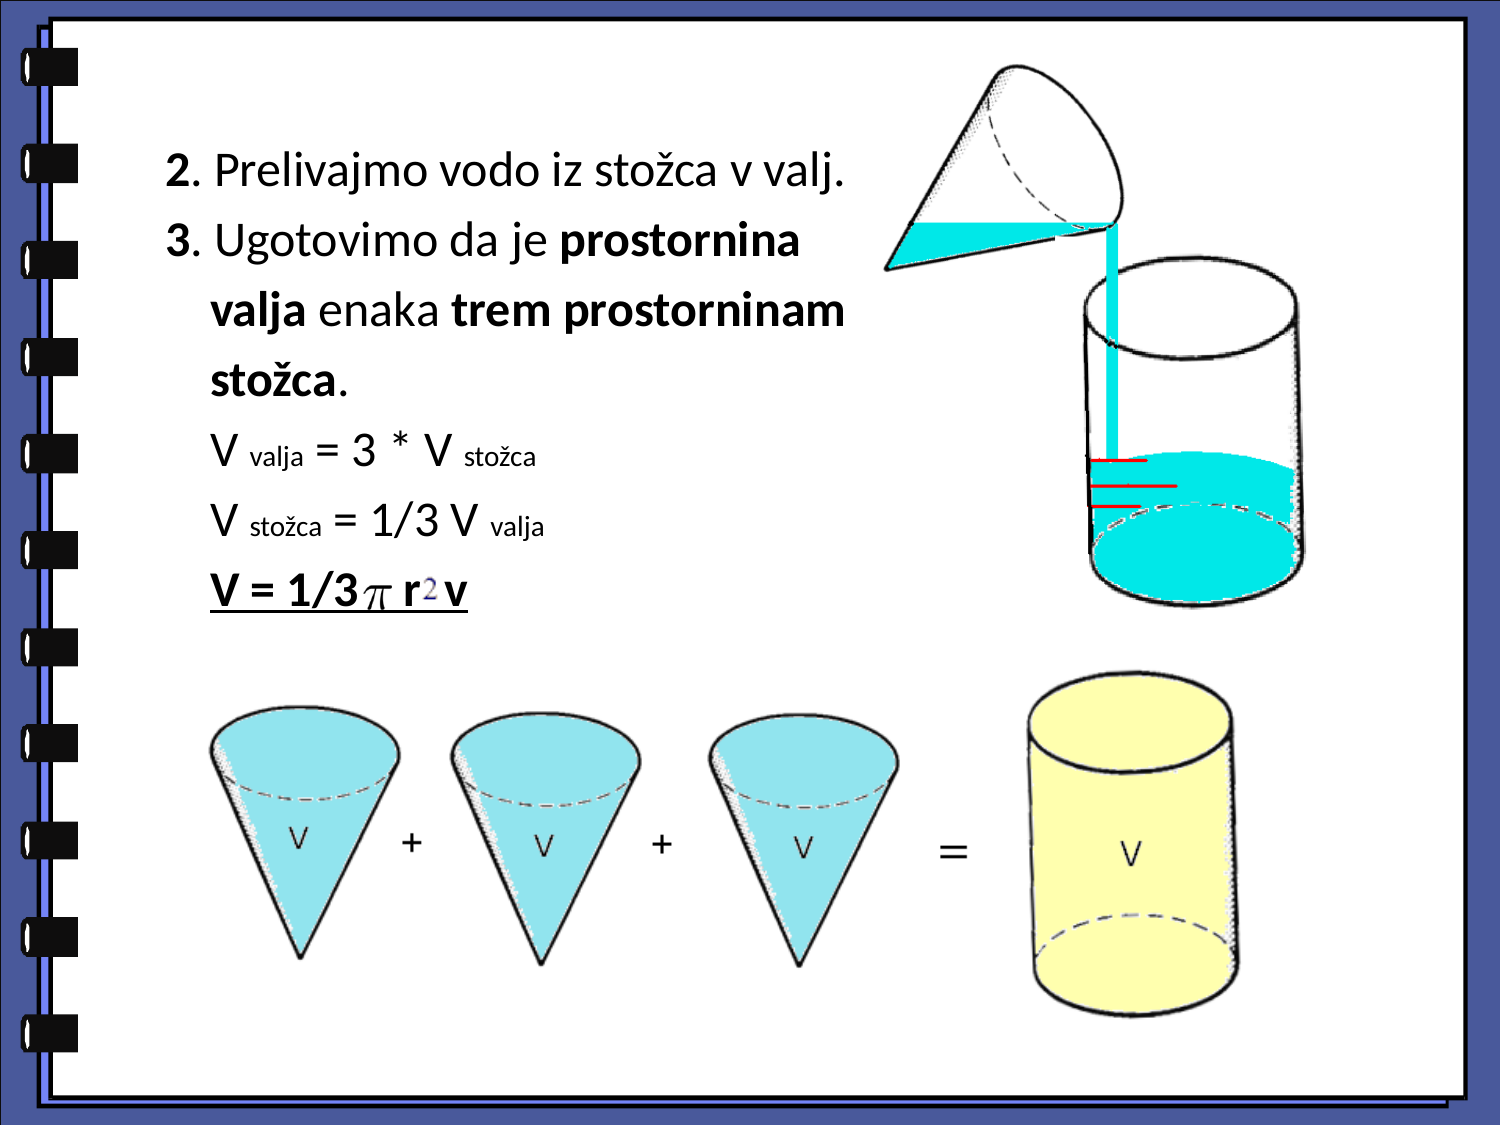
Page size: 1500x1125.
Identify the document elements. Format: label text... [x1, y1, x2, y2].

list 2. Prelivajmo vodo iz stožca v valj. 3. Ugotovimo da je prostornina valja enaka trem prostorninam stožca. V valja = 3 * V stožca V stožca = 1/3 V valja V = 1/3 r v [150, 128, 1413, 1063]
picture [363, 585, 392, 610]
picture [867, 58, 1336, 615]
picture [421, 574, 441, 606]
